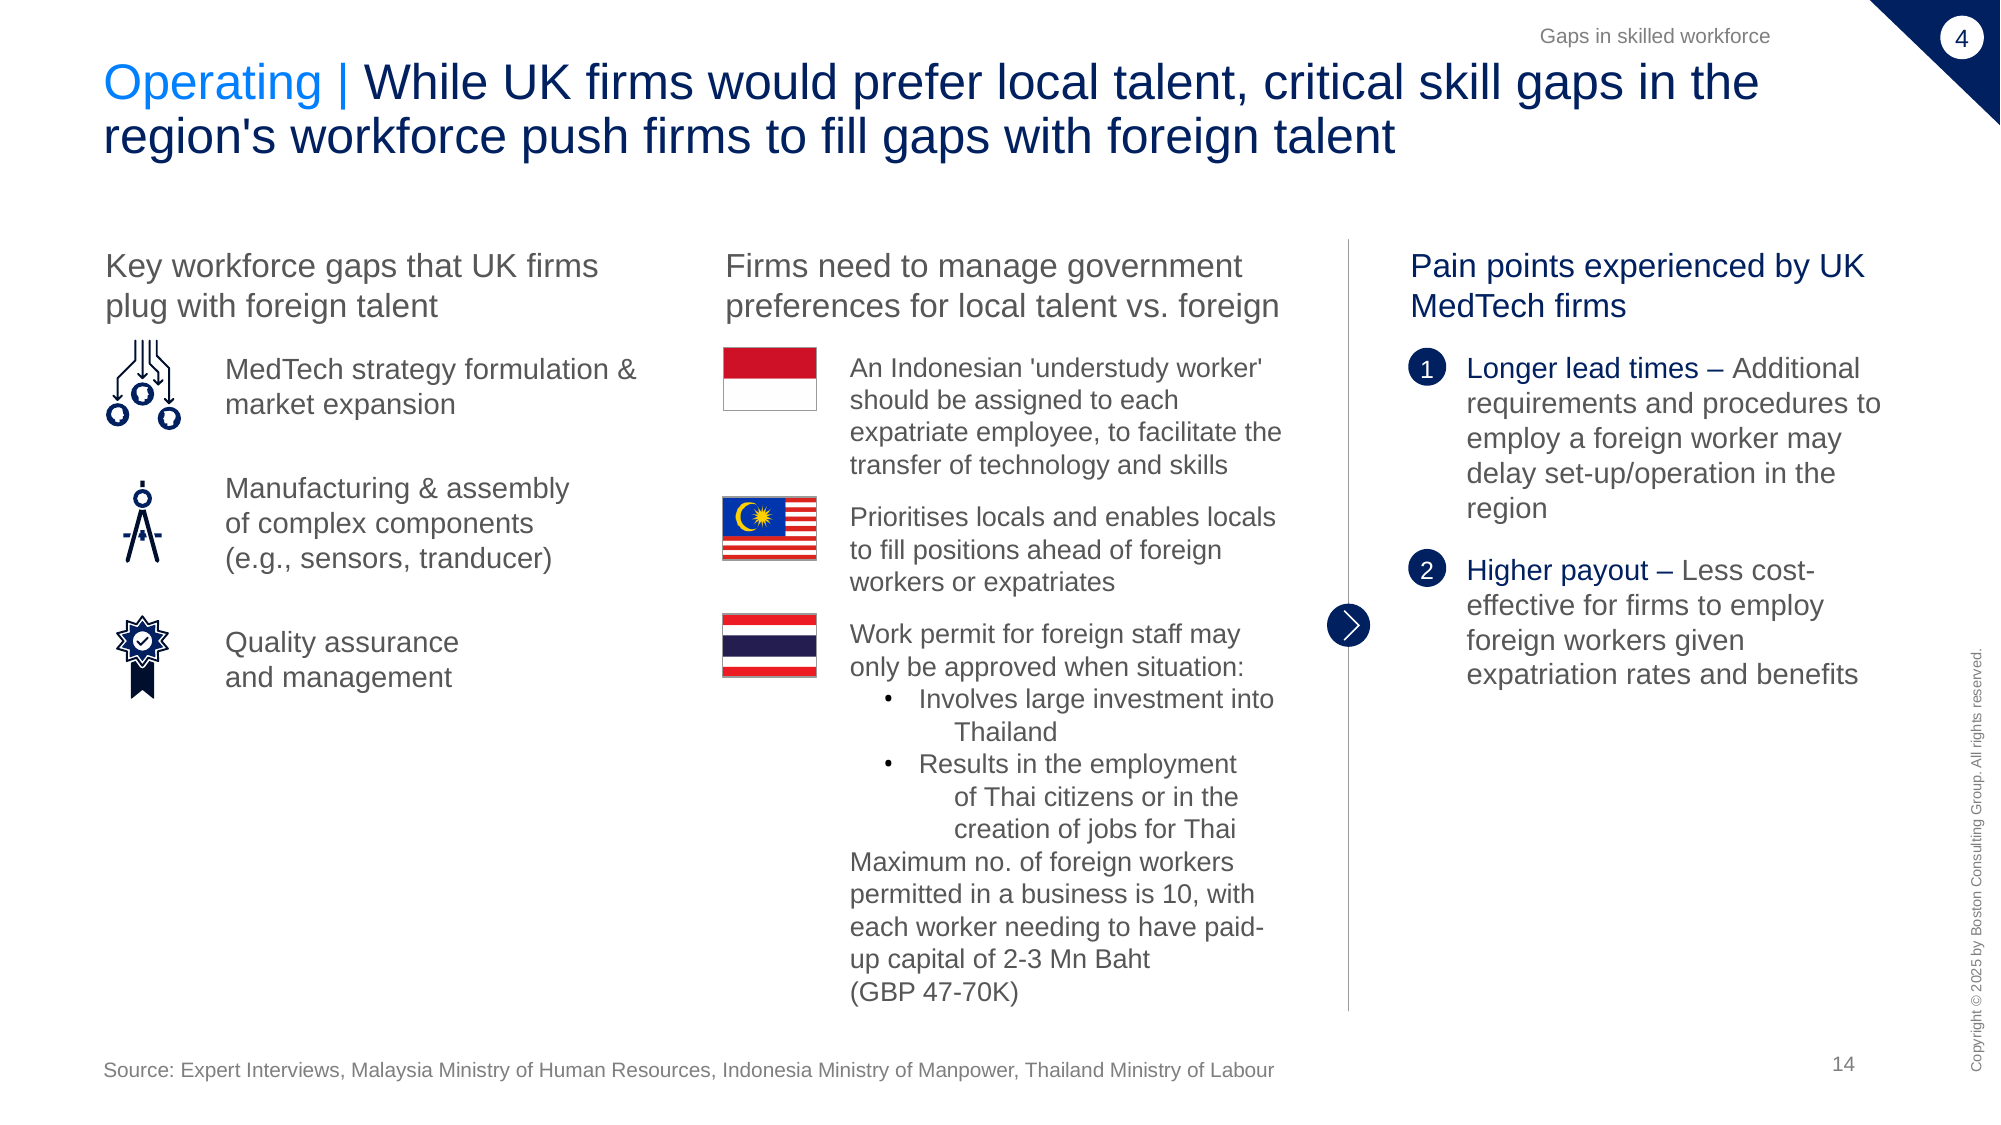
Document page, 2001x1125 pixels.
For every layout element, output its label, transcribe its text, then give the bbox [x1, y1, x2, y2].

text_box [148, 339, 164, 386]
text_box Source: Expert Interviews, Malaysia Ministry of Human Resources, Indonesia Ministry of Manpower, Thailand Ministry of Labour [103, 1059, 1870, 1082]
text_box [140, 480, 145, 488]
text_box [123, 509, 162, 563]
text_box Manufacturing & assembly of complex components (e.g., sensors, tranducer) [223, 466, 670, 575]
picture [723, 497, 816, 560]
text_box [133, 489, 152, 508]
text_box [1327, 604, 1370, 647]
picture [723, 347, 816, 410]
text_box Work permit for foreign staff may only be approved when situation: Involves large investment into Thailand Results in the employment of Thai citizens or in the creation of jobs for Thai Maximum no. of foreign workers permitted in a business is 10, with each worker needing to have paid-up capital of 2-3 Mn Baht (GBP 47-70K) [847, 614, 1289, 1011]
text_box Prioritises locals and enables locals to fill positions ahead of foreign workers or expatriates [847, 497, 1289, 599]
text_box [112, 339, 137, 401]
text_box Quality assurance and management [223, 620, 670, 694]
text_box [137, 339, 148, 380]
text_box [130, 382, 155, 406]
text_box 2 [1408, 548, 1447, 587]
text_box [1869, 0, 2000, 126]
text_box MedTech strategy formulation & market expansion [223, 347, 670, 421]
text_box [106, 403, 130, 427]
text_box Gaps in skilled workforce [1540, 14, 1881, 56]
text_box 4 [1940, 15, 1984, 60]
text_box Firms need to manage government preferences for local talent vs. foreign [723, 241, 1289, 324]
text_box [116, 615, 169, 699]
text_box 1 [1408, 347, 1447, 386]
text_box Higher payout – Less cost- effective for firms to employ foreign workers given expatriation rates and benefits [1464, 549, 1897, 693]
text_box [155, 339, 175, 405]
text_box [157, 406, 182, 431]
text_box Longer lead times – Additional requirements and procedures to employ a foreign worker may delay set-up/operation in the region [1464, 347, 1897, 527]
picture [723, 614, 816, 677]
text_box Pain points experienced by UK MedTech firms [1408, 239, 1897, 324]
text_box Key workforce gaps that UK firms plug with foreign talent [103, 241, 669, 324]
text_box An Indonesian 'understudy worker' should be assigned to each expatriate employee, to facilitate the transfer of technology and skills [847, 347, 1289, 482]
title Operating | While UK firms would prefer local talent, critical skill gaps in the region's workforce push firms to fill gaps with foreign talent [103, 55, 1897, 165]
